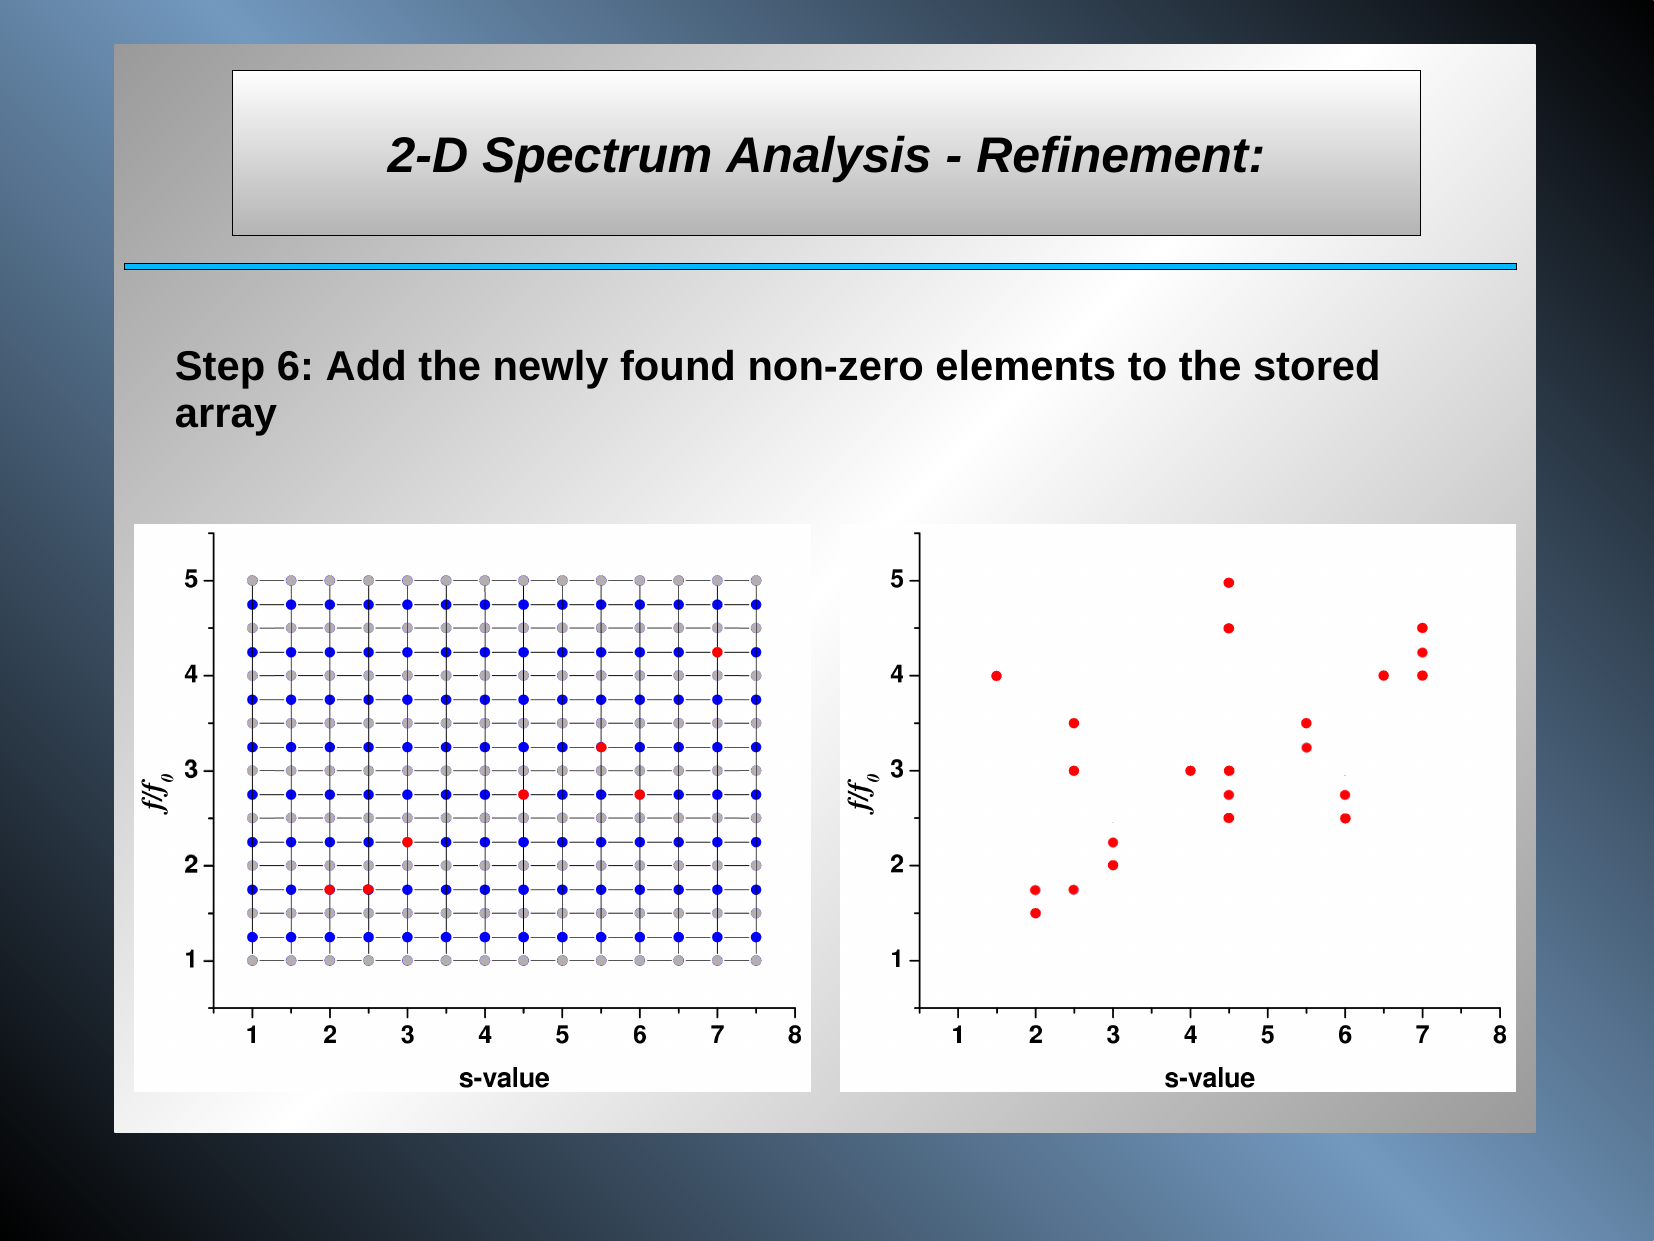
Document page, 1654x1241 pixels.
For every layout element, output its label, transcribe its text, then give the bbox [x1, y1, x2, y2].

text_box [232, 70, 1421, 236]
text_box 2-D Spectrum Analysis - Refinement: [246, 127, 1407, 183]
text_box [124, 263, 1517, 270]
picture [840, 524, 1516, 1092]
picture [134, 524, 811, 1092]
text_box Step 6: Add the newly found non-zero elements to the stored array [137, 343, 1491, 437]
